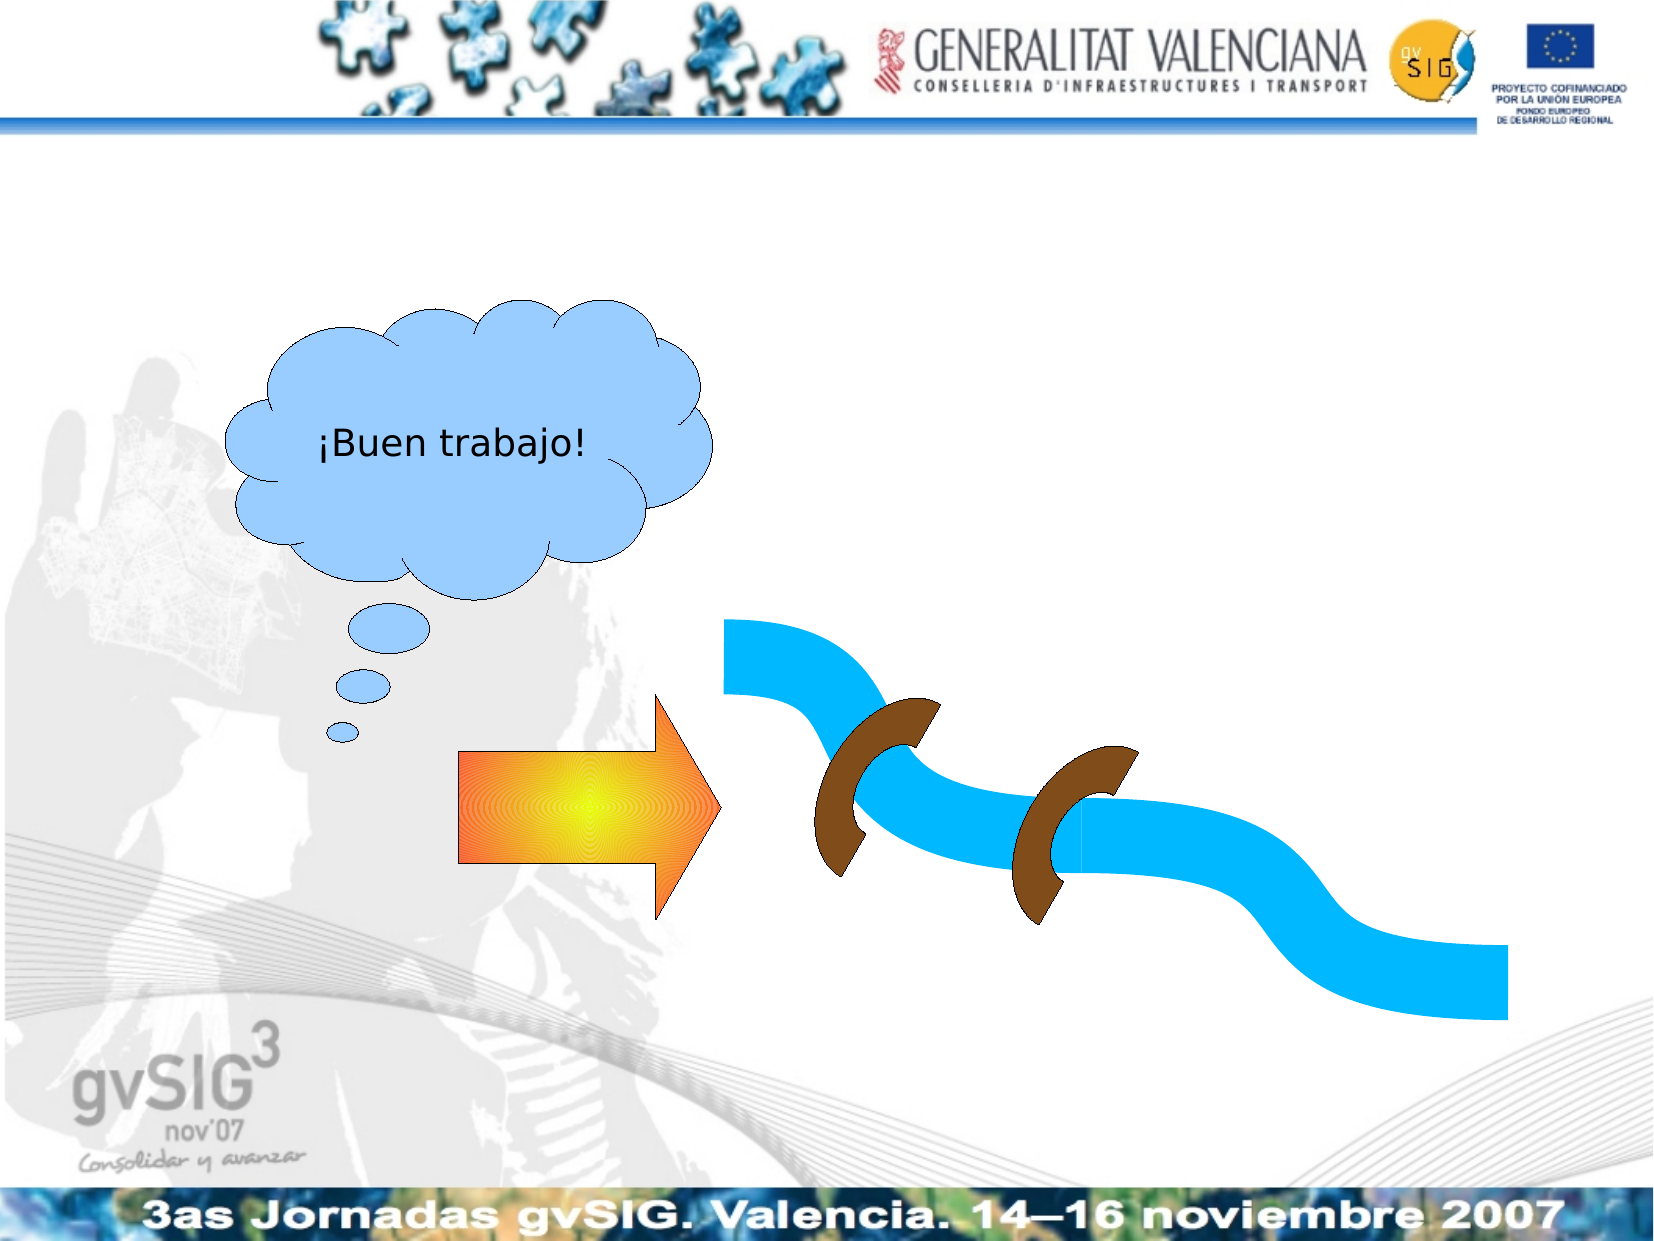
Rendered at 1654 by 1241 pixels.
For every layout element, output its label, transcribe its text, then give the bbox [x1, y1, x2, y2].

text_box ¡Buen trabajo! [225, 300, 713, 601]
text_box [458, 694, 722, 920]
picture [0, 0, 1654, 1241]
text_box ¡Buen trabajo! [326, 722, 359, 743]
text_box ¡Buen trabajo! [336, 669, 391, 704]
text_box [1012, 746, 1139, 925]
text_box ¡Buen trabajo! [348, 603, 430, 654]
text_box [814, 698, 941, 877]
